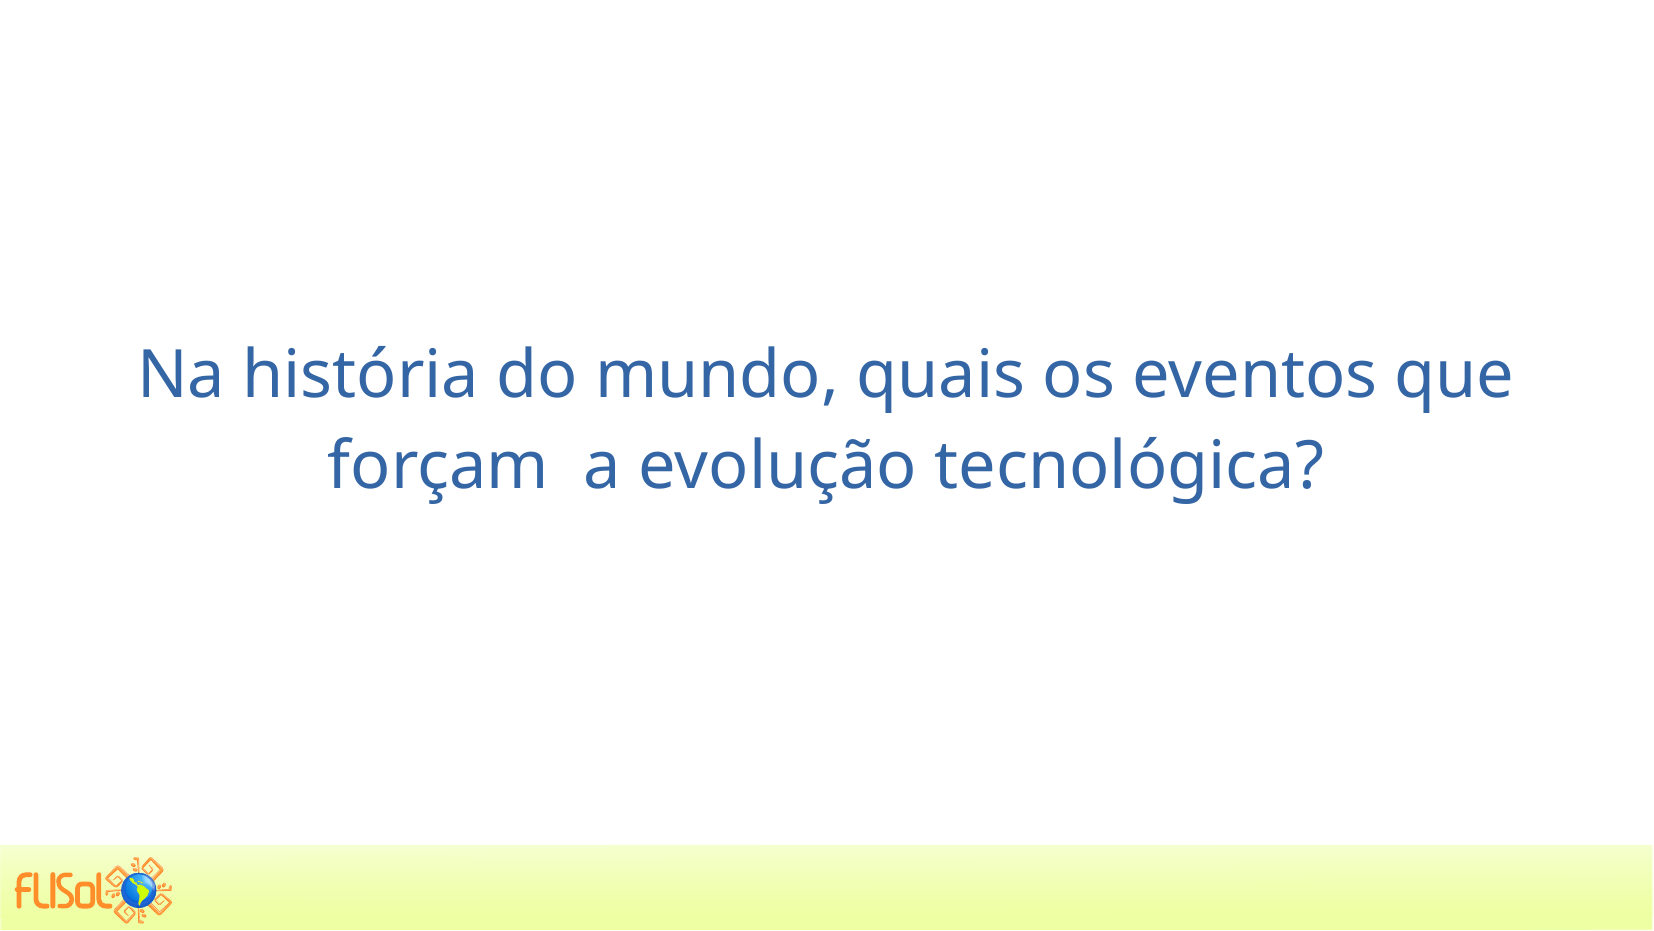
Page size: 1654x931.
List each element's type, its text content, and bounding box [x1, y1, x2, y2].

subtitle Na história do mundo, quais os eventos que forçam a evolução tecnológica? [82, 147, 1571, 688]
text_box [0, 844, 1654, 931]
